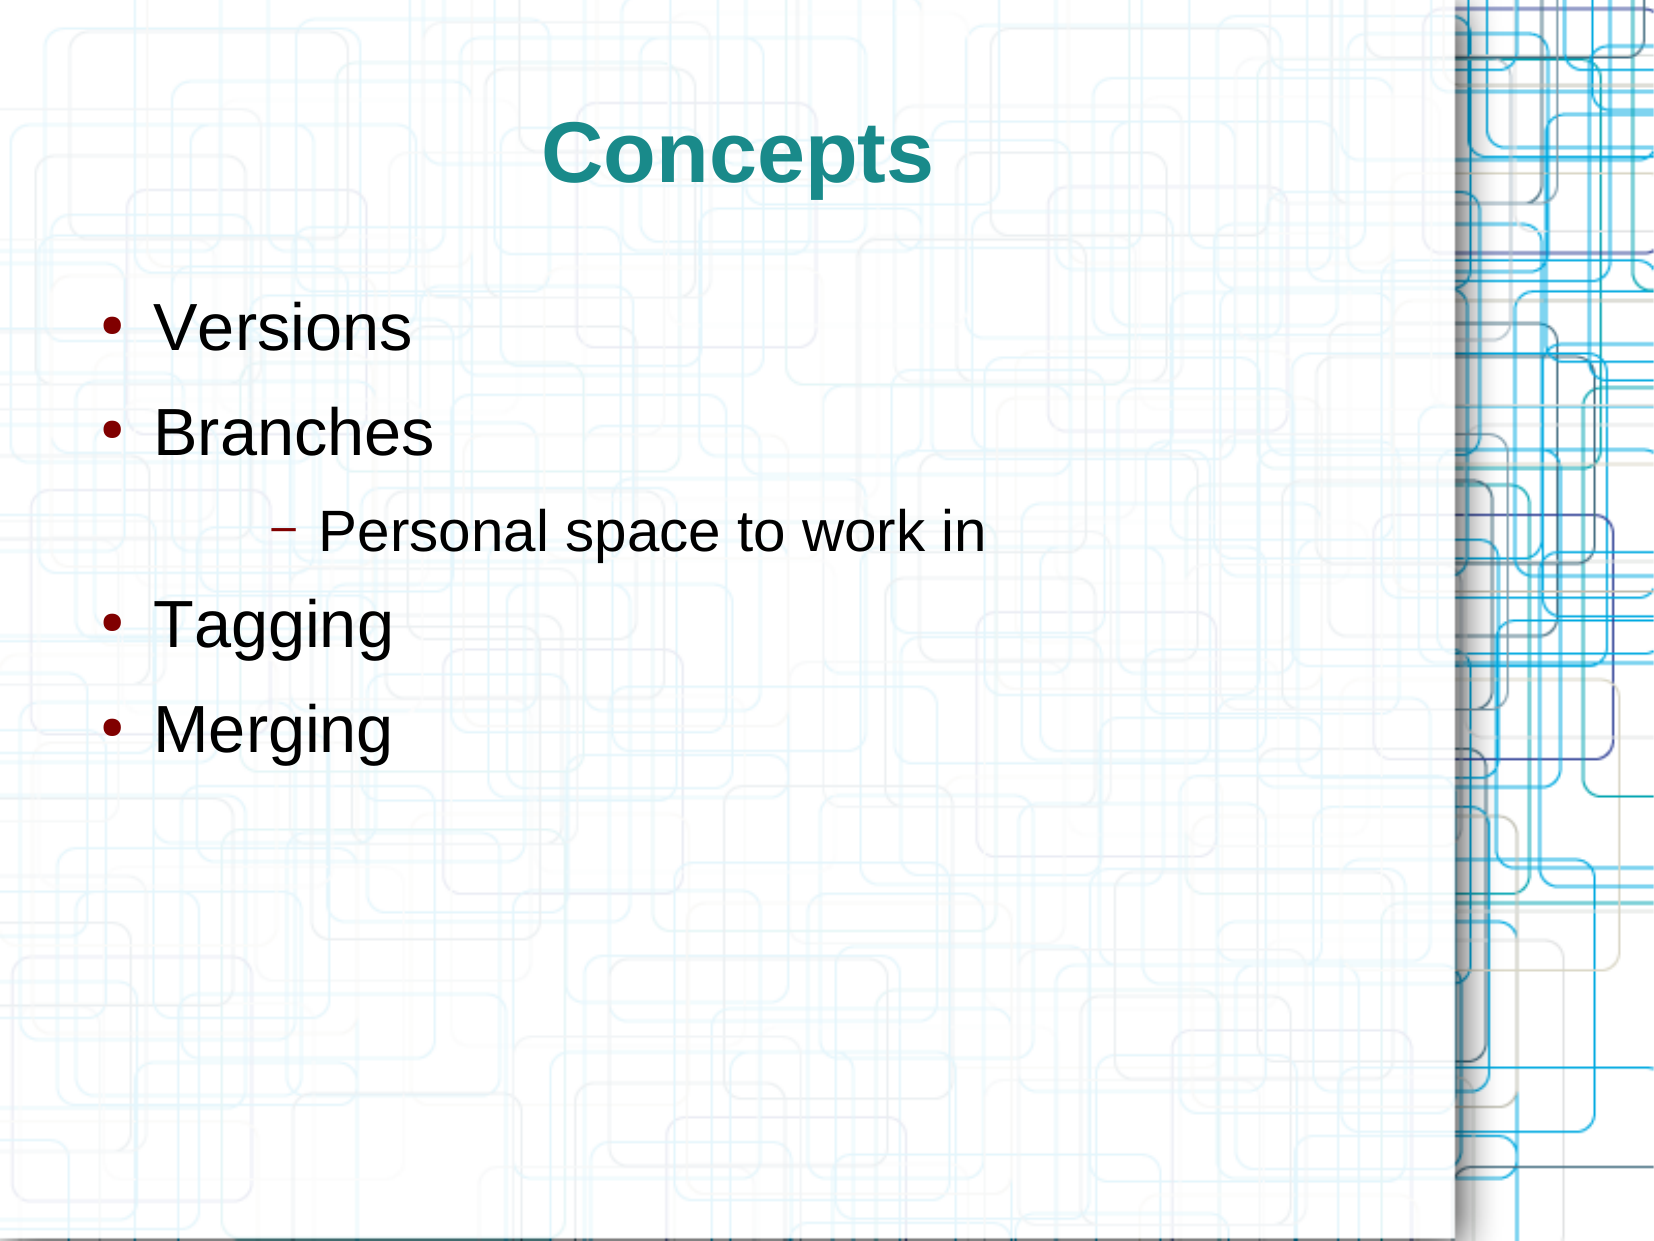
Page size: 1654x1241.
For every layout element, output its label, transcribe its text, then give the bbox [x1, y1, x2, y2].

list Versions Branches Personal space to work in Tagging Merging [82, 290, 1538, 1010]
picture [0, 0, 1654, 1241]
title Concepts [59, 49, 1418, 257]
